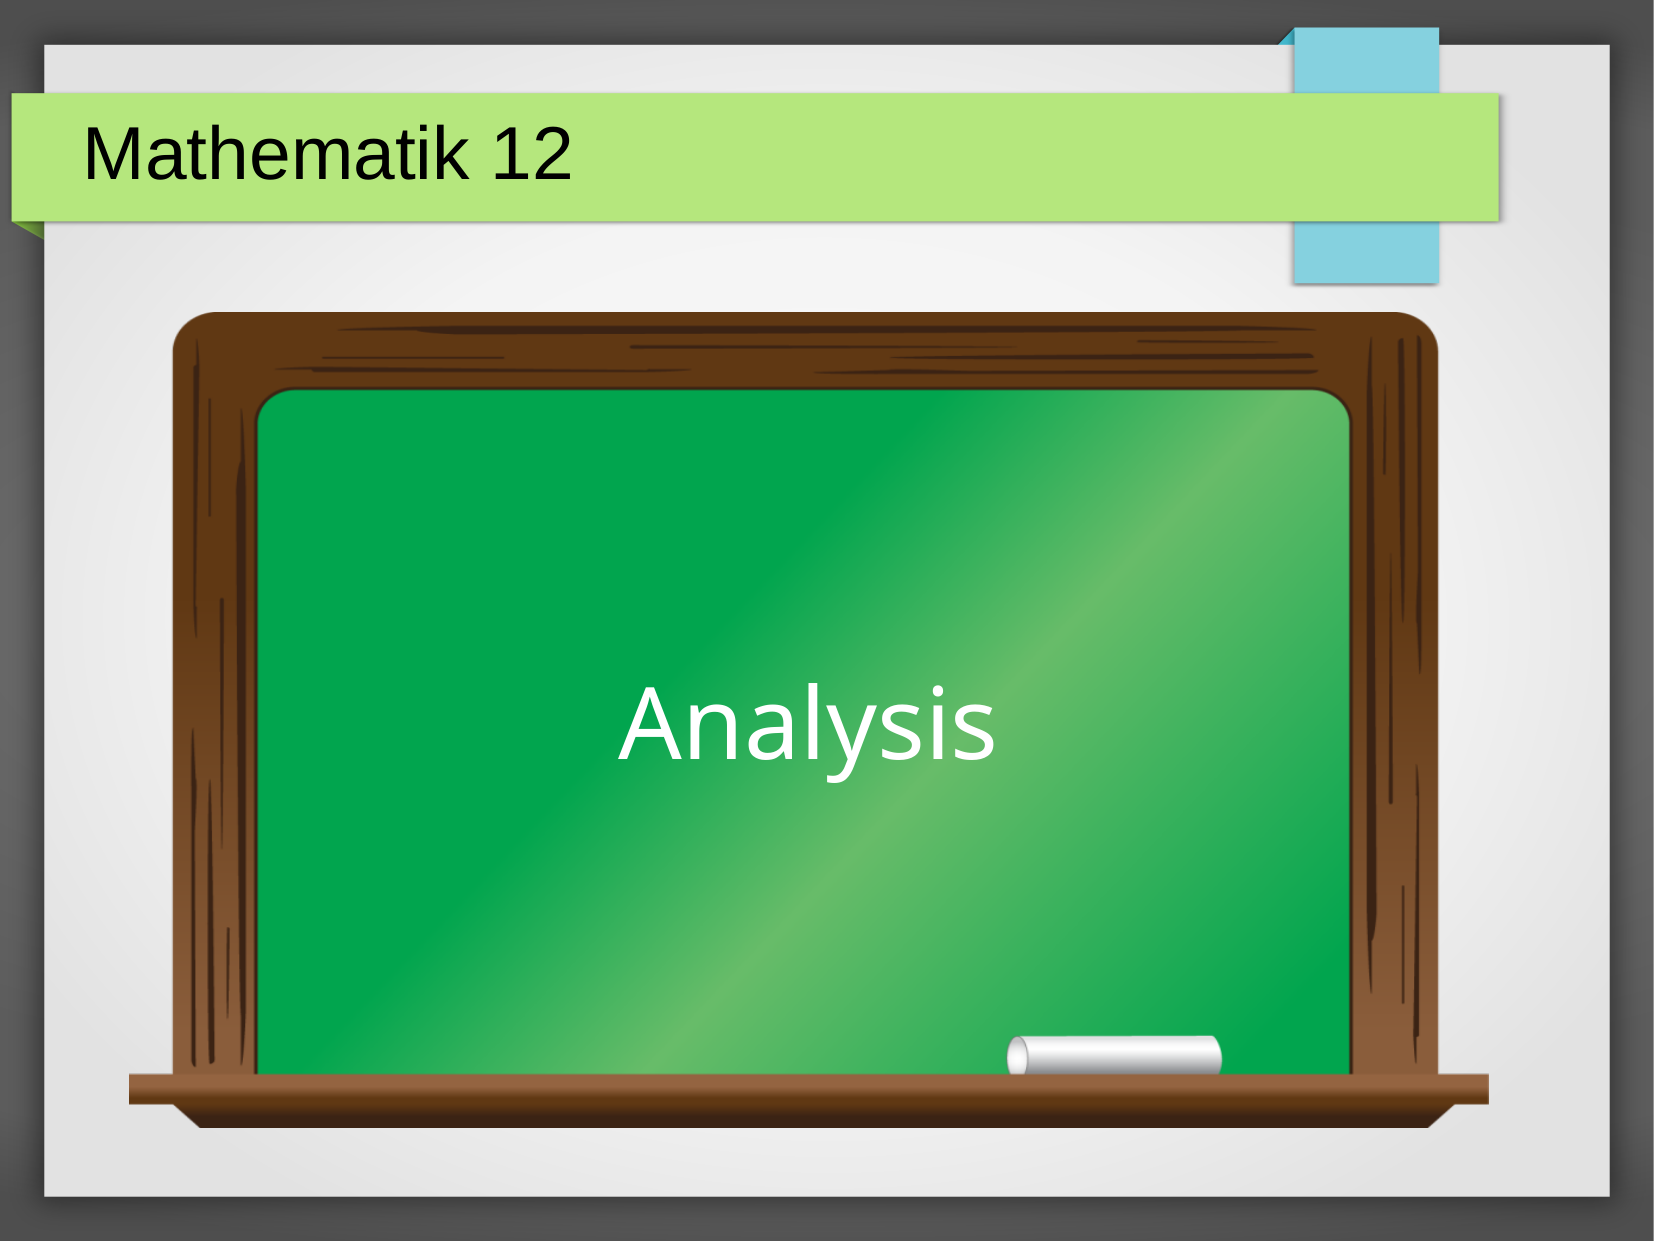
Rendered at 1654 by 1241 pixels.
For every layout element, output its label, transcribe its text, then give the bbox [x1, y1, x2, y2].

title Mathematik 12 [82, 94, 1264, 213]
picture [0, 0, 1654, 1241]
subtitle [82, 295, 1571, 1015]
